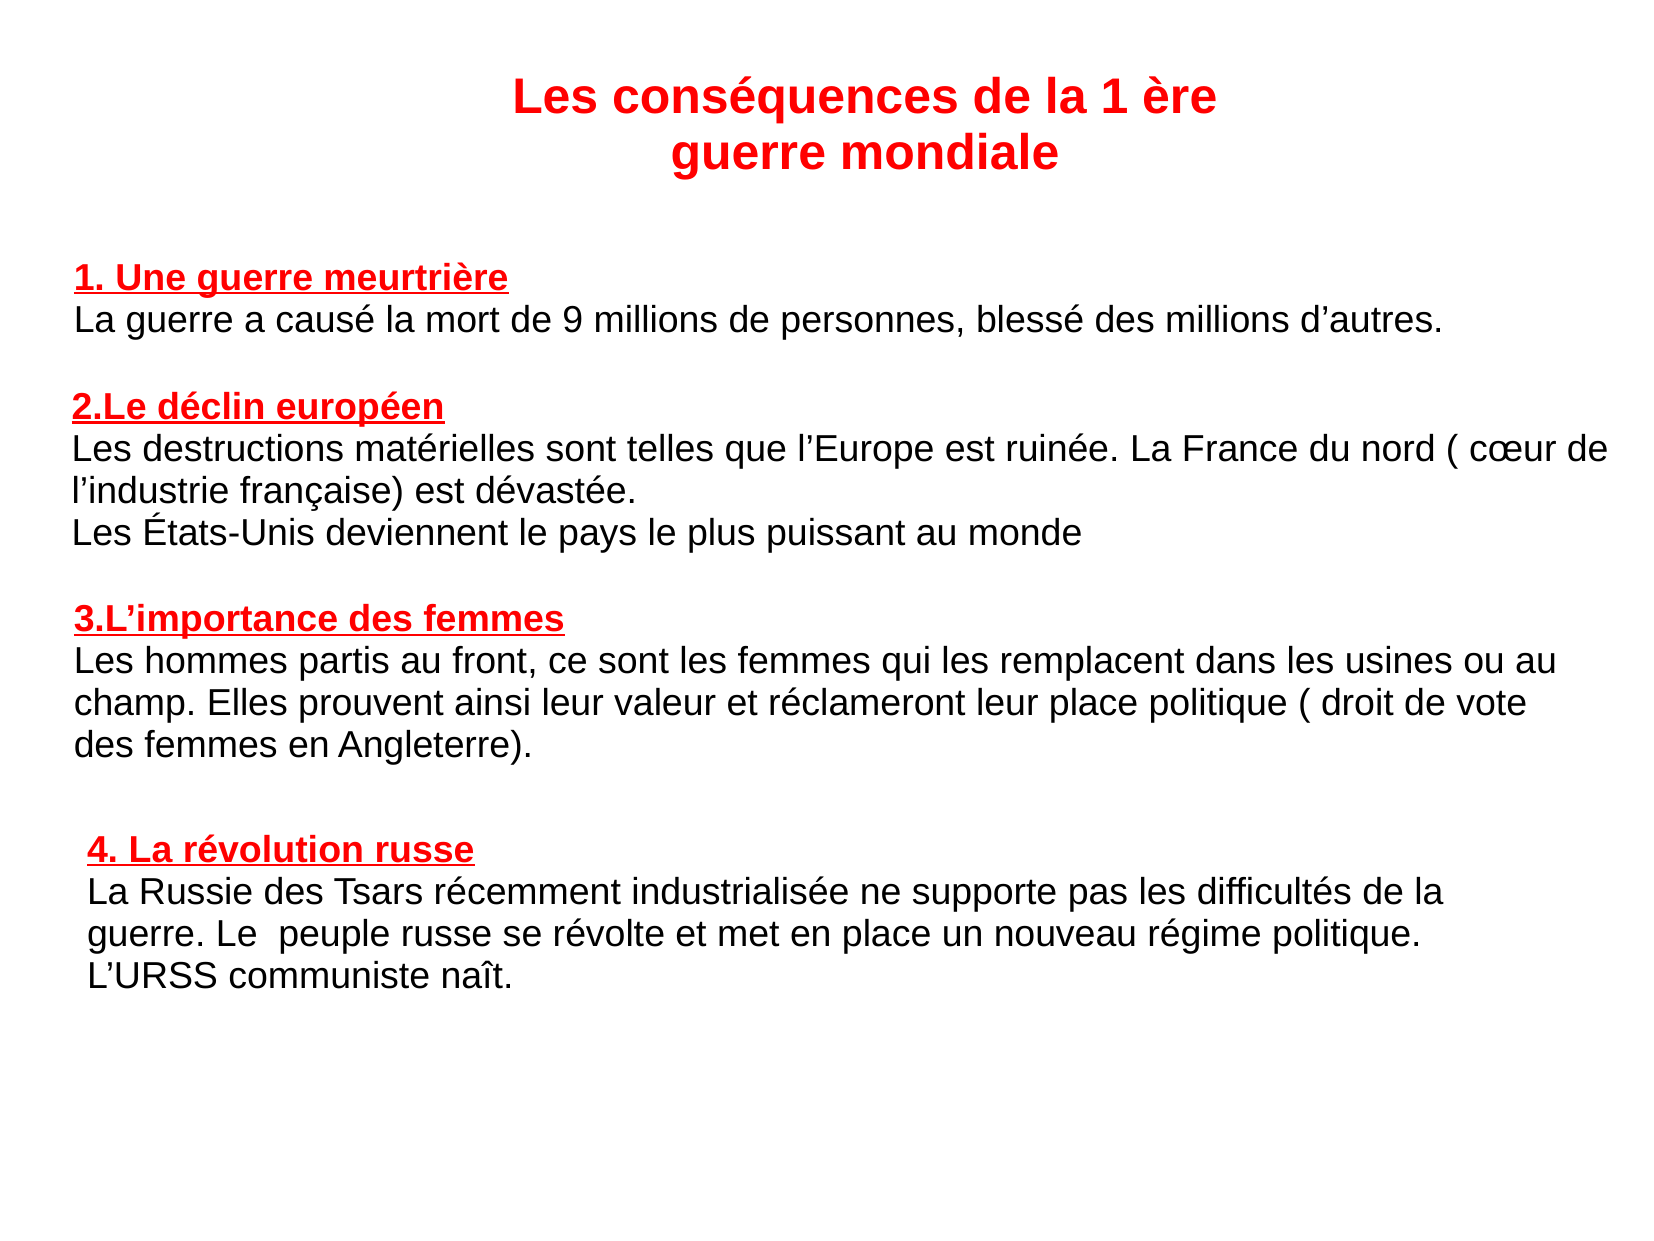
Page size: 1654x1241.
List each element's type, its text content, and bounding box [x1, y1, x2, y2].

text_box 4. La révolution russe La Russie des Tsars récemment industrialisée ne supporte pas les difficultés de la guerre. Le peuple russe se révolte et met en place un nouveau régime politique. L’URSS communiste naît. [72, 820, 1536, 1006]
text_box 1. Une guerre meurtrière La guerre a causé la mort de 9 millions de personnes, blessé des millions d’autres. [59, 206, 1460, 335]
text_box 3.L’importance des femmes Les hommes partis au front, ce sont les femmes qui les remplacent dans les usines ou au champ. Elles prouvent ainsi leur valeur et réclameront leur place politique ( droit de vote des femmes en Angleterre). [59, 590, 1608, 775]
text_box Les conséquences de la 1 ère guerre mondiale [460, 61, 1270, 190]
text_box 2.Le déclin européen Les destructions matérielles sont telles que l’Europe est ruinée. La France du nord ( cœur de l’industrie française) est dévastée. Les États-Unis deviennent le pays le plus puissant au monde [56, 335, 1625, 563]
